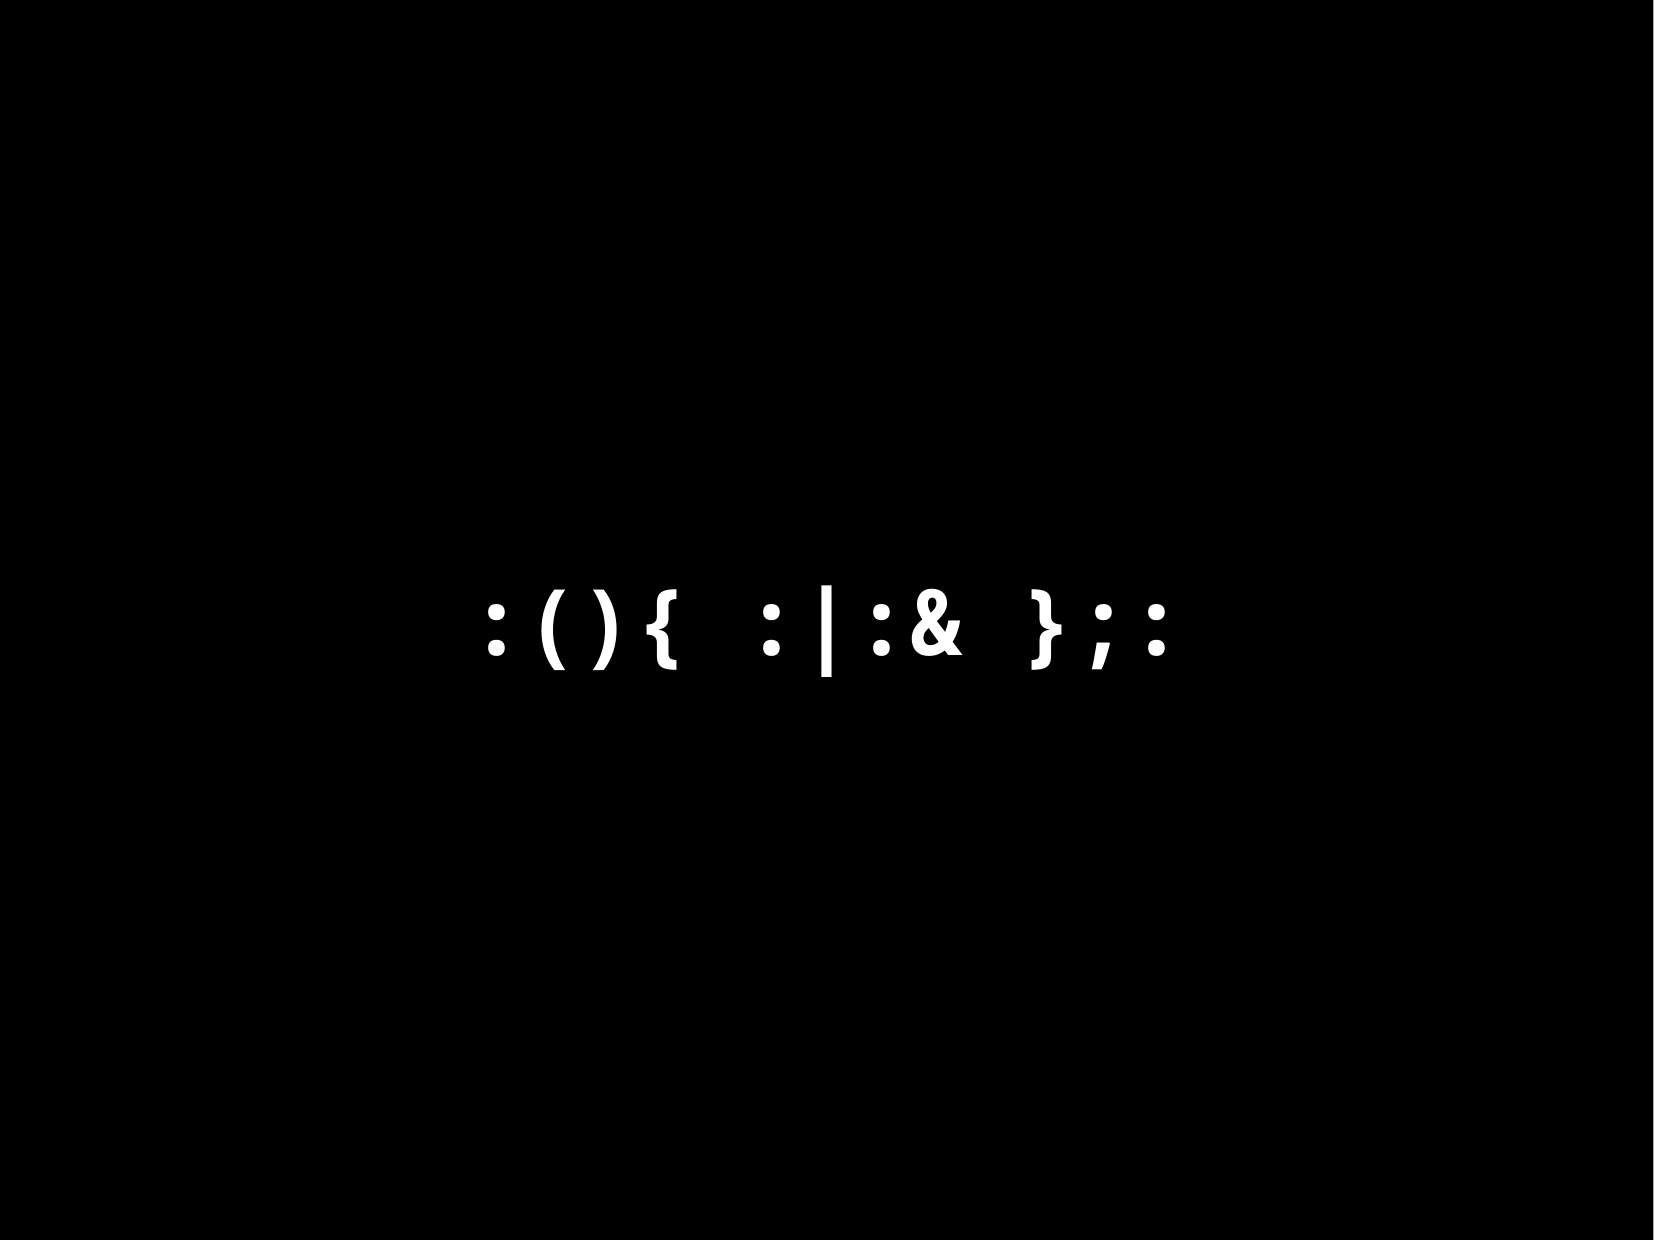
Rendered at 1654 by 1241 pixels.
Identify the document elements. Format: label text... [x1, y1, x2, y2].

title :(){ :|:& };: [82, 465, 1571, 776]
